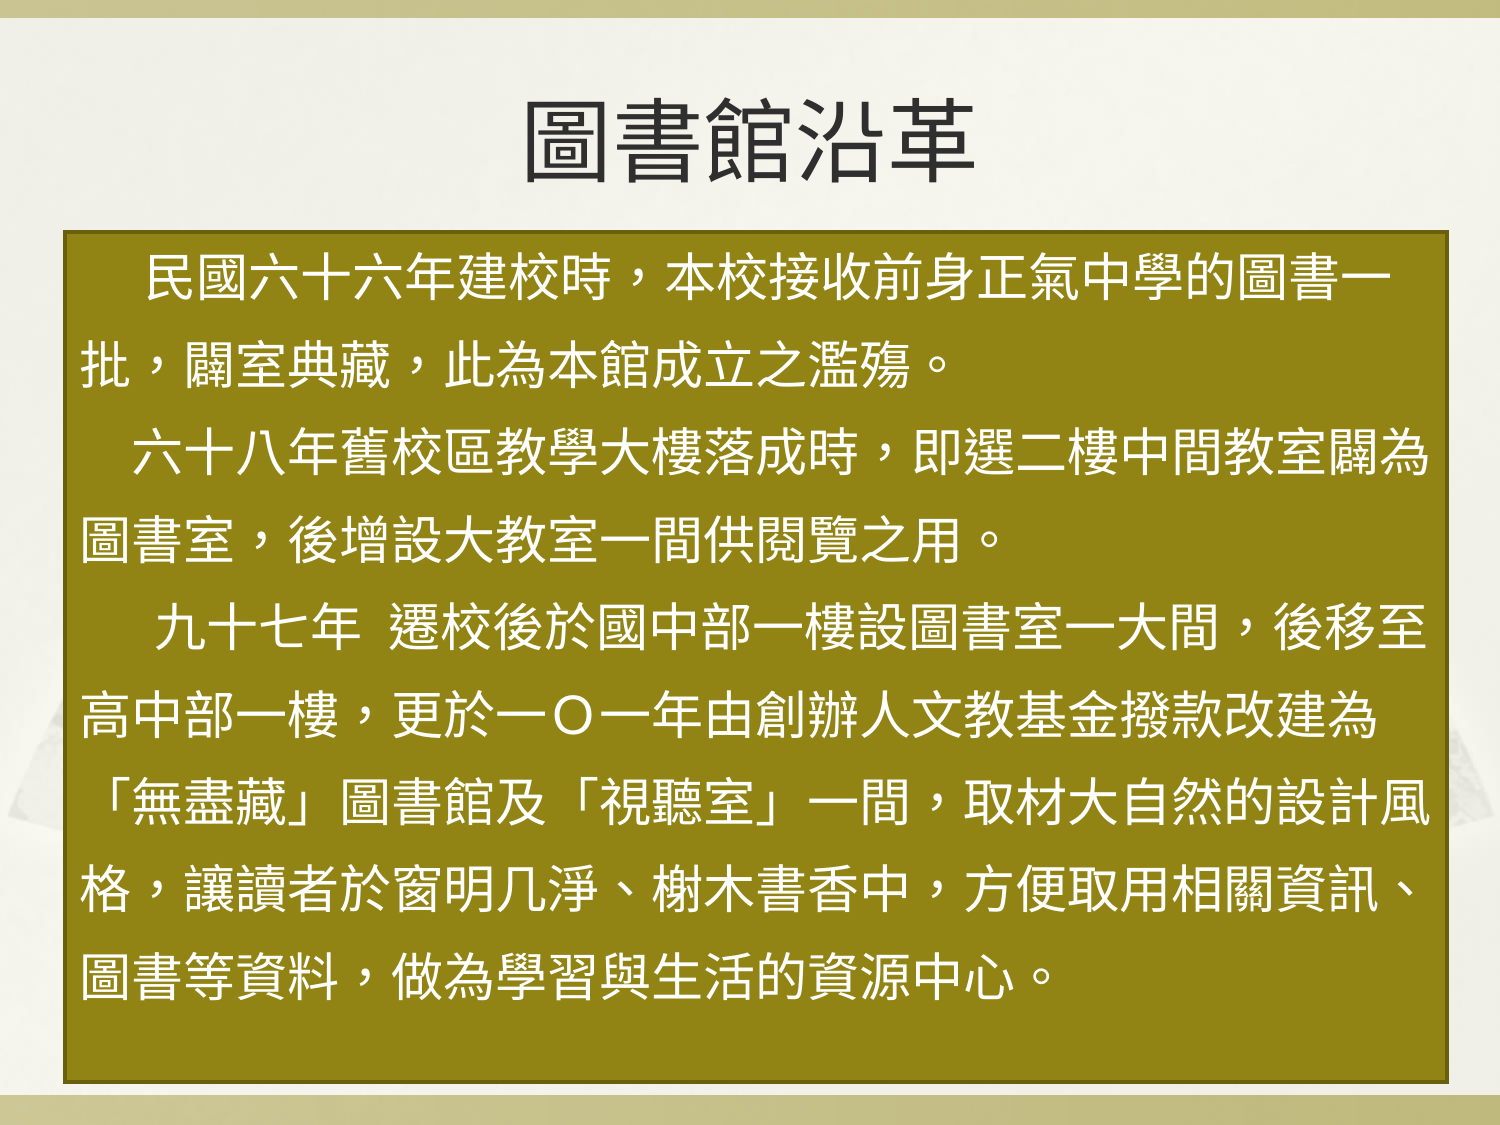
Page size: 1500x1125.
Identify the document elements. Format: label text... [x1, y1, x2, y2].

text_box 民國六十六年建校時，本校接收前身正氣中學的圖書一批，闢室典藏，此為本館成立之濫殤。 六十八年舊校區教學大樓落成時，即選二樓中間教室闢為圖書室，後增設大教室一間供閱覽之用。 九十七年 遷校後於國中部一樓設圖書室一大間，後移至高中部一樓，更於一Ｏ一年由創辦人文教基金撥款改建為「無盡藏」圖書館及「視聽室」一間，取材大自然的設計風格，讓讀者於窗明几淨、榭木書香中，方便取用相關資訊、圖書等資料，做為學習與生活的資源中心。 [64, 231, 1447, 1083]
picture [0, 18, 1500, 1095]
title 圖書館沿革 [75, 45, 1426, 231]
